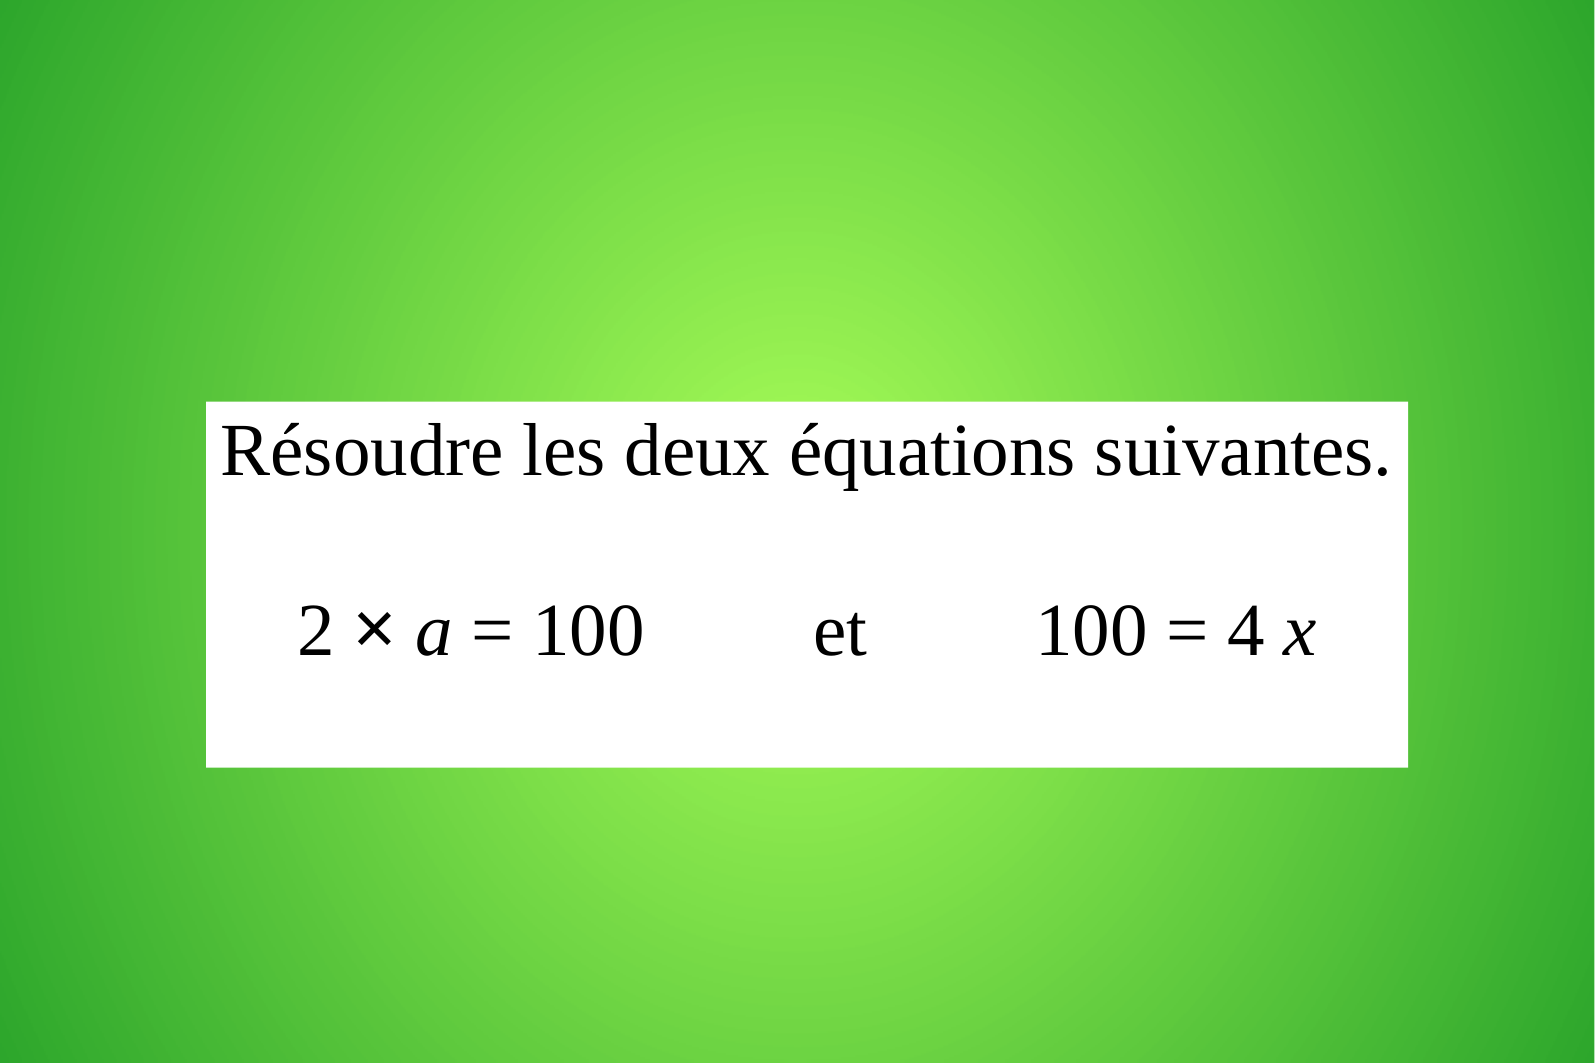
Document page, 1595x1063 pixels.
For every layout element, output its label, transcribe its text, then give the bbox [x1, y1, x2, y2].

text_box Résoudre les deux équations suivantes. 2 × a = 100 et 100 = 4 x [206, 401, 1409, 766]
picture [0, 0, 1595, 1063]
